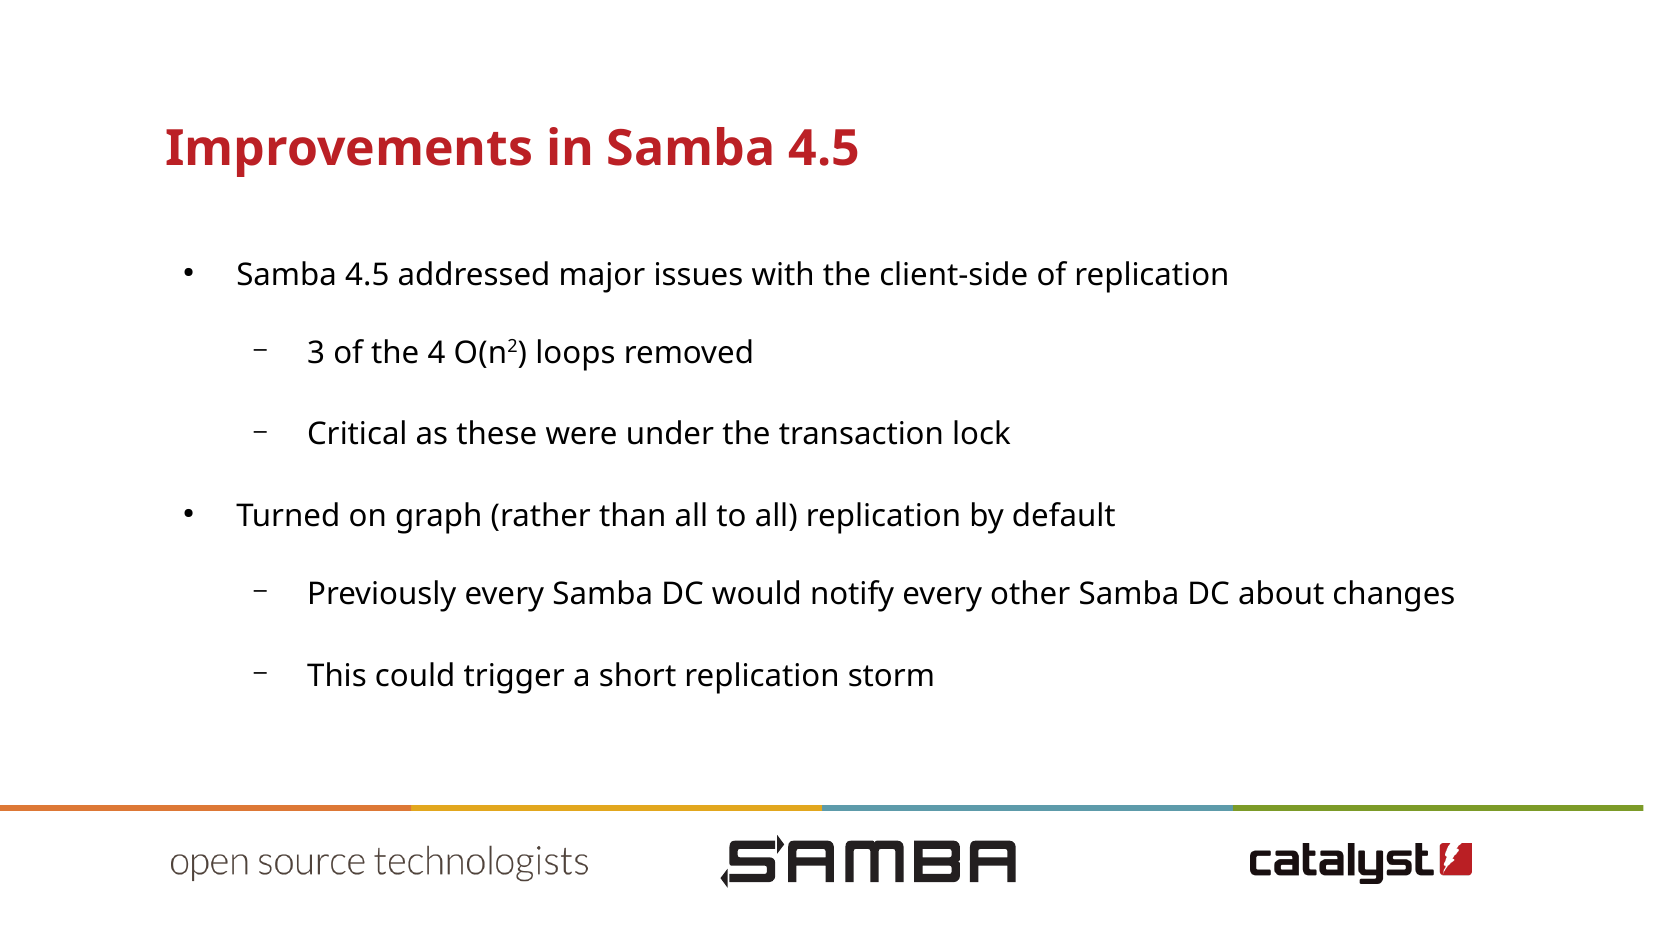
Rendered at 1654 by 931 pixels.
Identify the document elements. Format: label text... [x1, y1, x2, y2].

picture [0, 805, 1644, 884]
title Improvements in Samba 4.5 [165, 68, 1489, 224]
list Samba 4.5 addressed major issues with the client-side of replication 3 of the 4 O(n2) loops removed Critical as these were under the transaction lock Turned on graph (rather than all to all) replication by default Previously every Samba DC would notify every other Samba DC about changes This could trigger a short replication storm [165, 230, 1489, 770]
